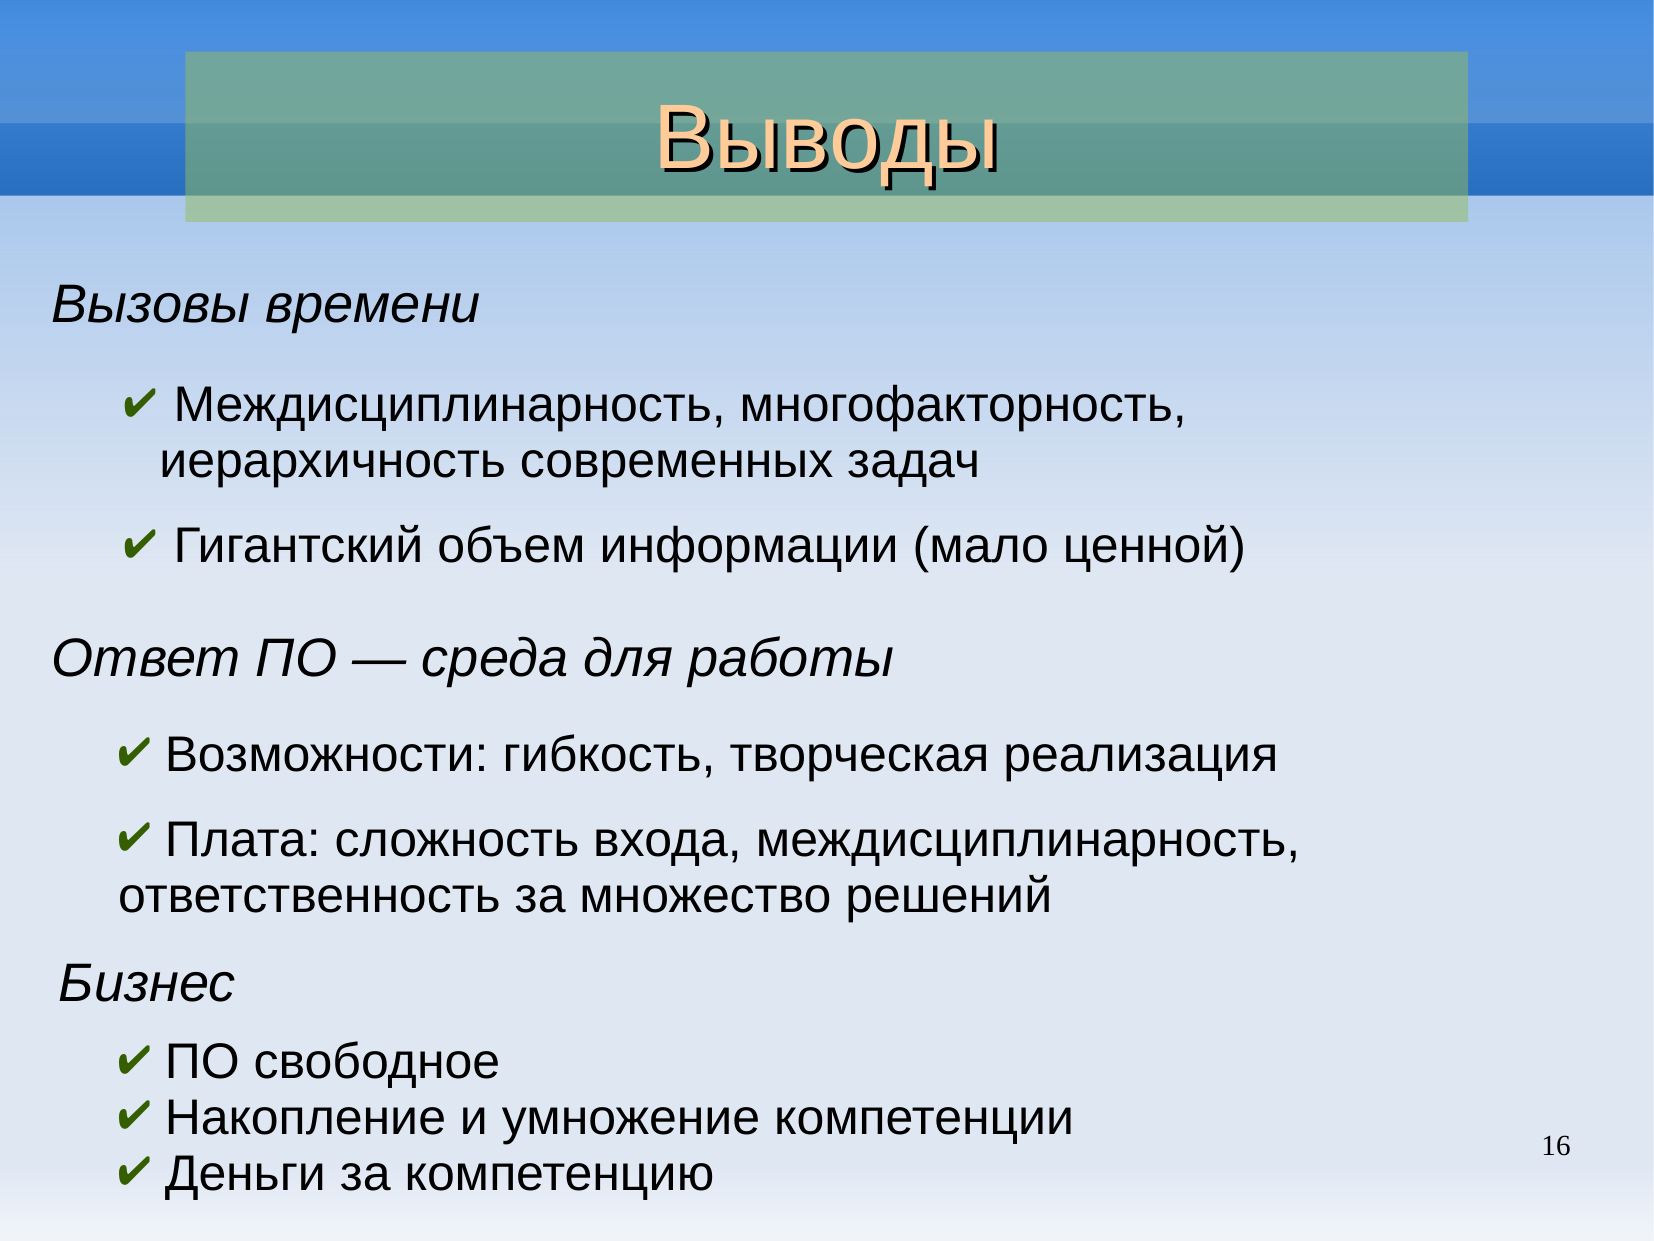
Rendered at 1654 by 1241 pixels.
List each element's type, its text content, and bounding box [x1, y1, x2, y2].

text_box Возможности: гибкость, творческая реализация Плата: сложность входа, междисциплинарность, ответственность за множество решений [103, 718, 1469, 931]
text_box ПО свободное Накопление и умножение компетенции Деньги за компетенцию [103, 1026, 1322, 1209]
picture [0, 0, 1654, 1241]
text_box Вызовы времени [36, 265, 554, 341]
text_box Бизнес [44, 944, 288, 1020]
text_box Ответ ПО — среда для работы [36, 620, 916, 696]
text_box Междисциплинарность, многофакторность, иерархичность современных задач Гигантский объем информации (мало ценной) [73, 369, 1543, 601]
title Выводы [185, 51, 1469, 222]
